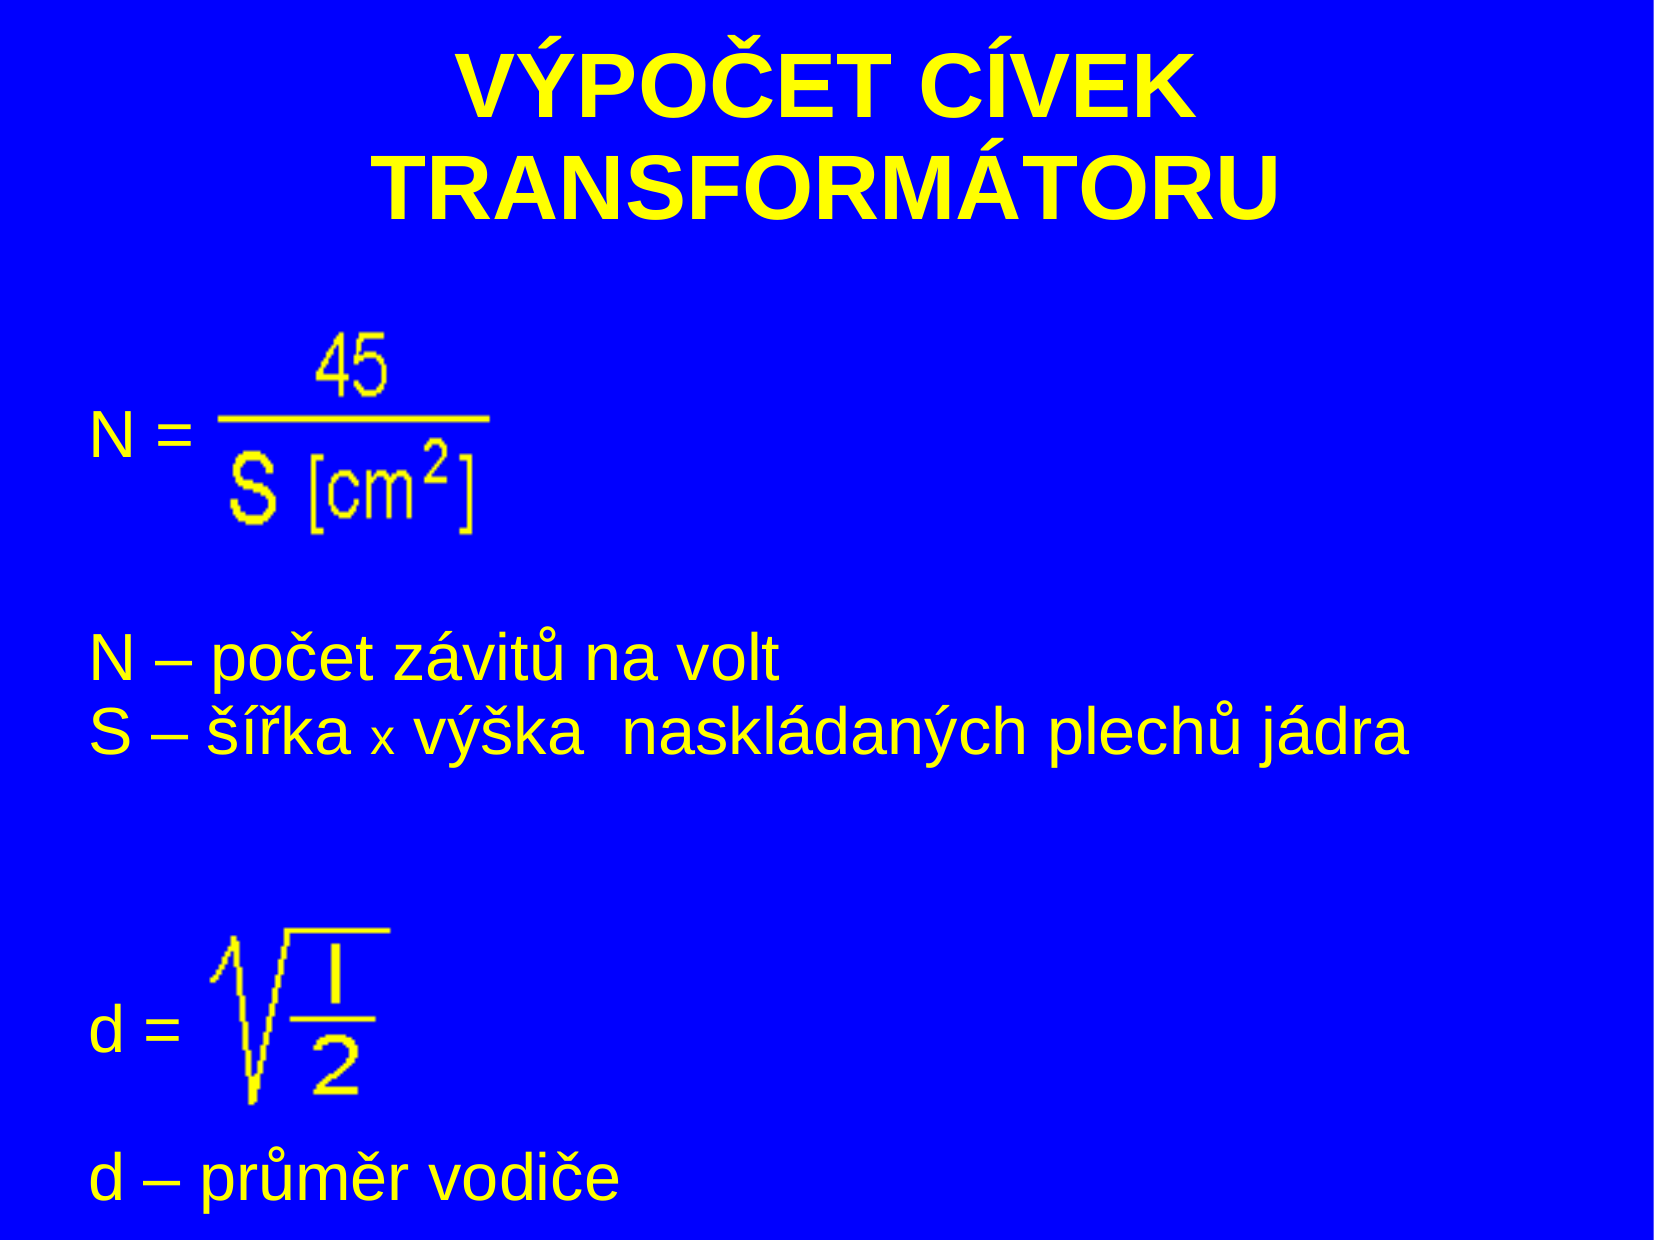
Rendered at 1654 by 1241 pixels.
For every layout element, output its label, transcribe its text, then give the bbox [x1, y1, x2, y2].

picture [206, 295, 503, 561]
title VÝPOČET CÍVEK TRANSFORMÁTORU [0, 29, 1654, 235]
subtitle N = N – počet závitů na volt S – šířka x výška naskládaných plechů jádra d = d – průměr vodiče [88, 313, 1577, 1211]
picture [205, 908, 412, 1116]
